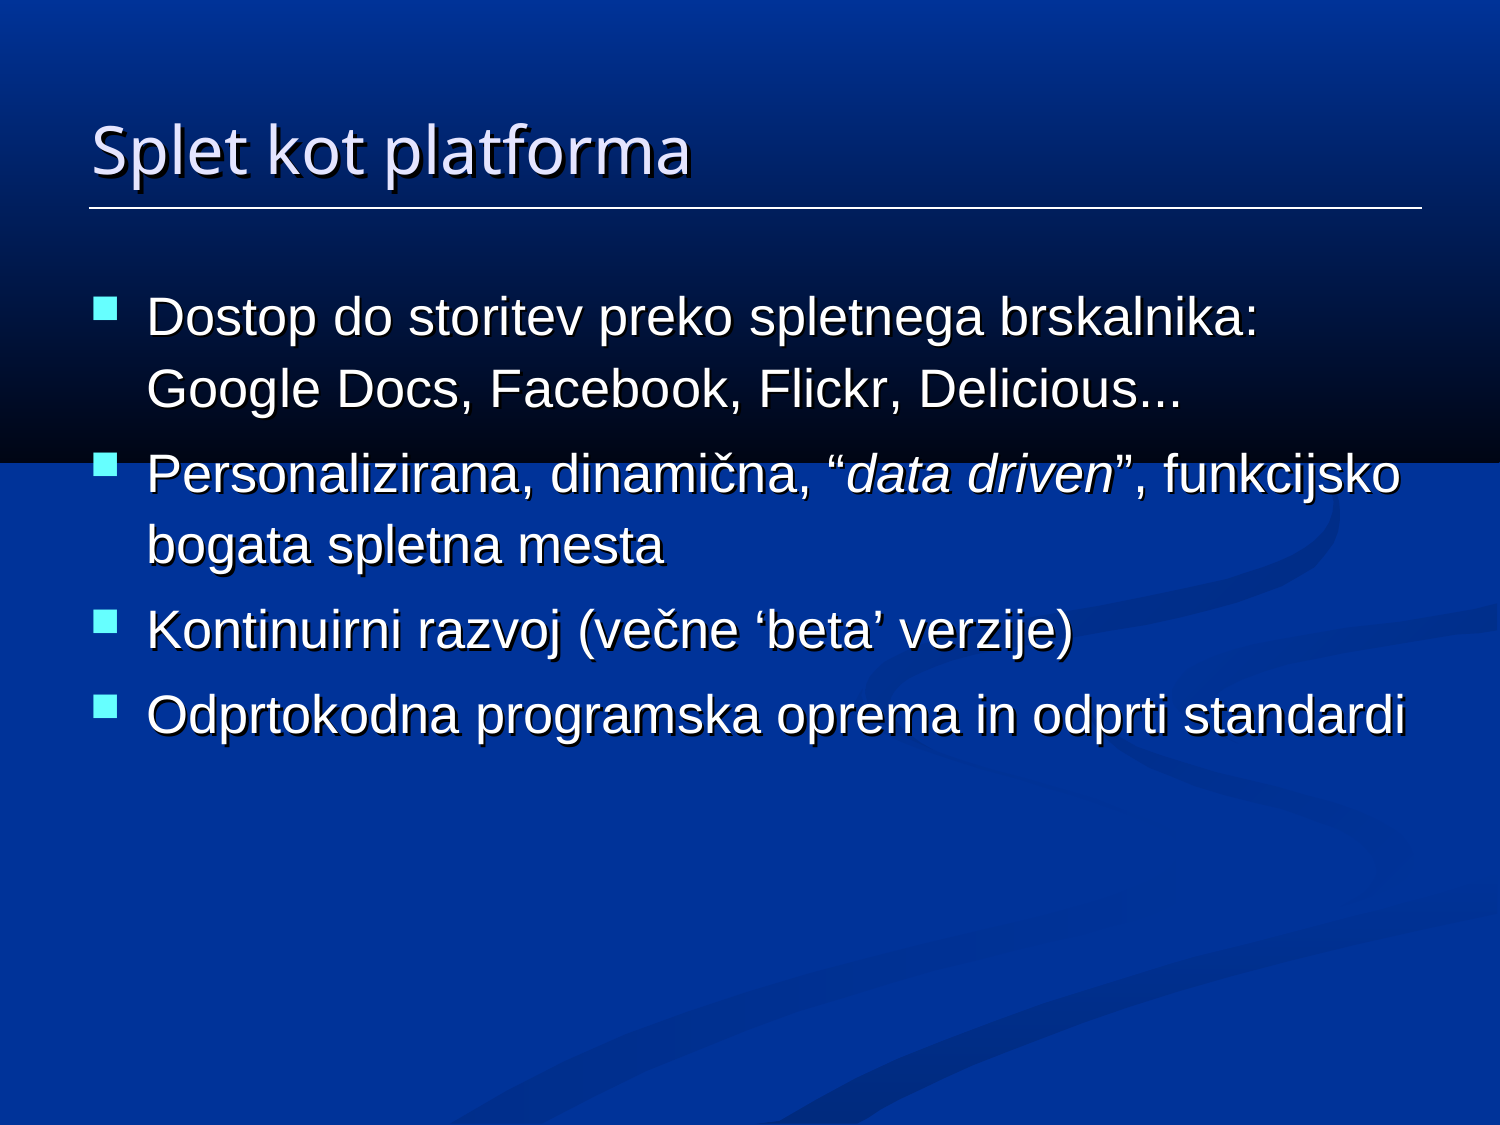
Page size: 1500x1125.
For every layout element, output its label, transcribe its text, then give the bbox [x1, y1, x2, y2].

text_box Splet kot platforma [76, 54, 1412, 242]
list Dostop do storitev preko spletnega brskalnika: Google Docs, Facebook, Flickr, Delicious... Personalizirana, dinamična, “data driven”, funkcijsko bogata spletna mesta Kontinuirni razvoj (večne ‘beta’ verzije) Odprtokodna programska oprema in odprti standardi [75, 267, 1426, 1071]
